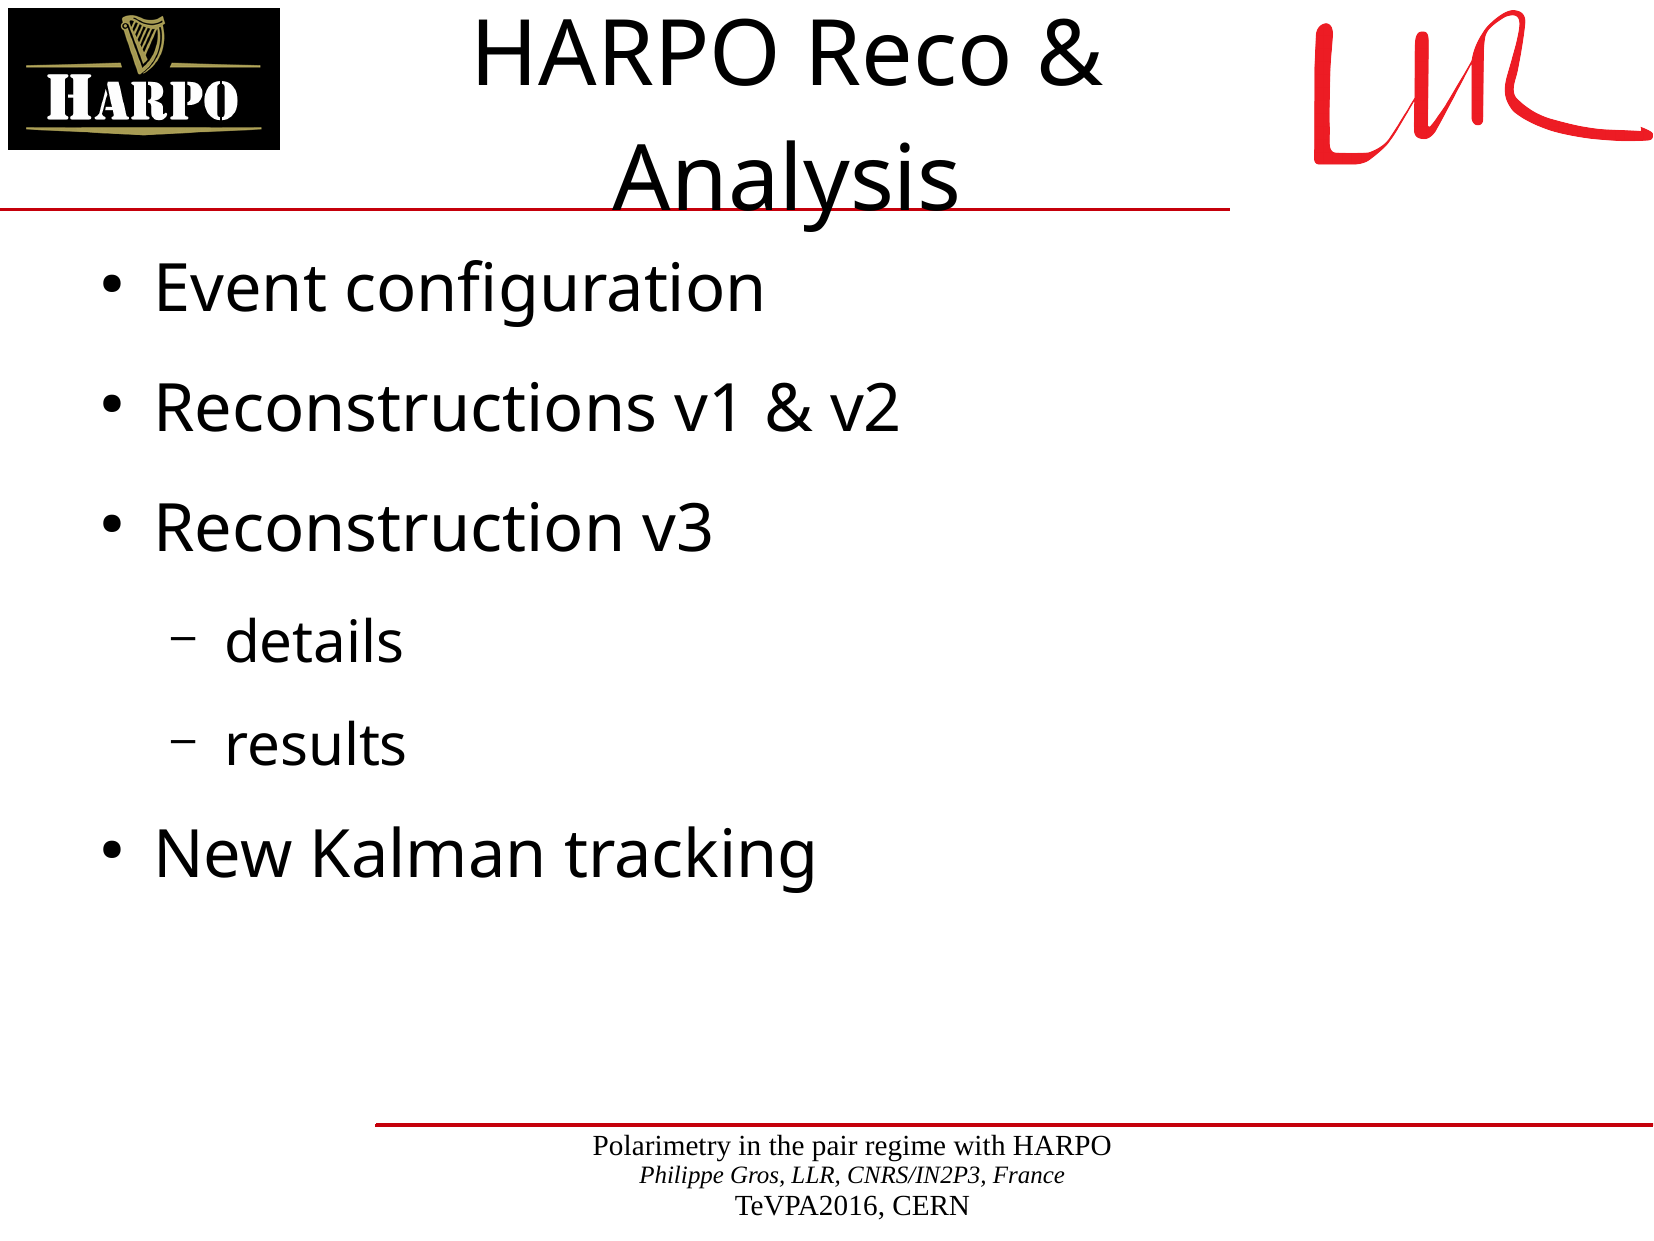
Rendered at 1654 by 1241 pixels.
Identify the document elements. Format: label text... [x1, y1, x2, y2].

title HARPO Reco & Analysis [284, 14, 1290, 210]
list Event configuration Reconstructions v1 & v2 Reconstruction v3 details results New Kalman tracking [82, 239, 1571, 1102]
picture [8, 8, 280, 150]
picture [1314, 10, 1653, 165]
